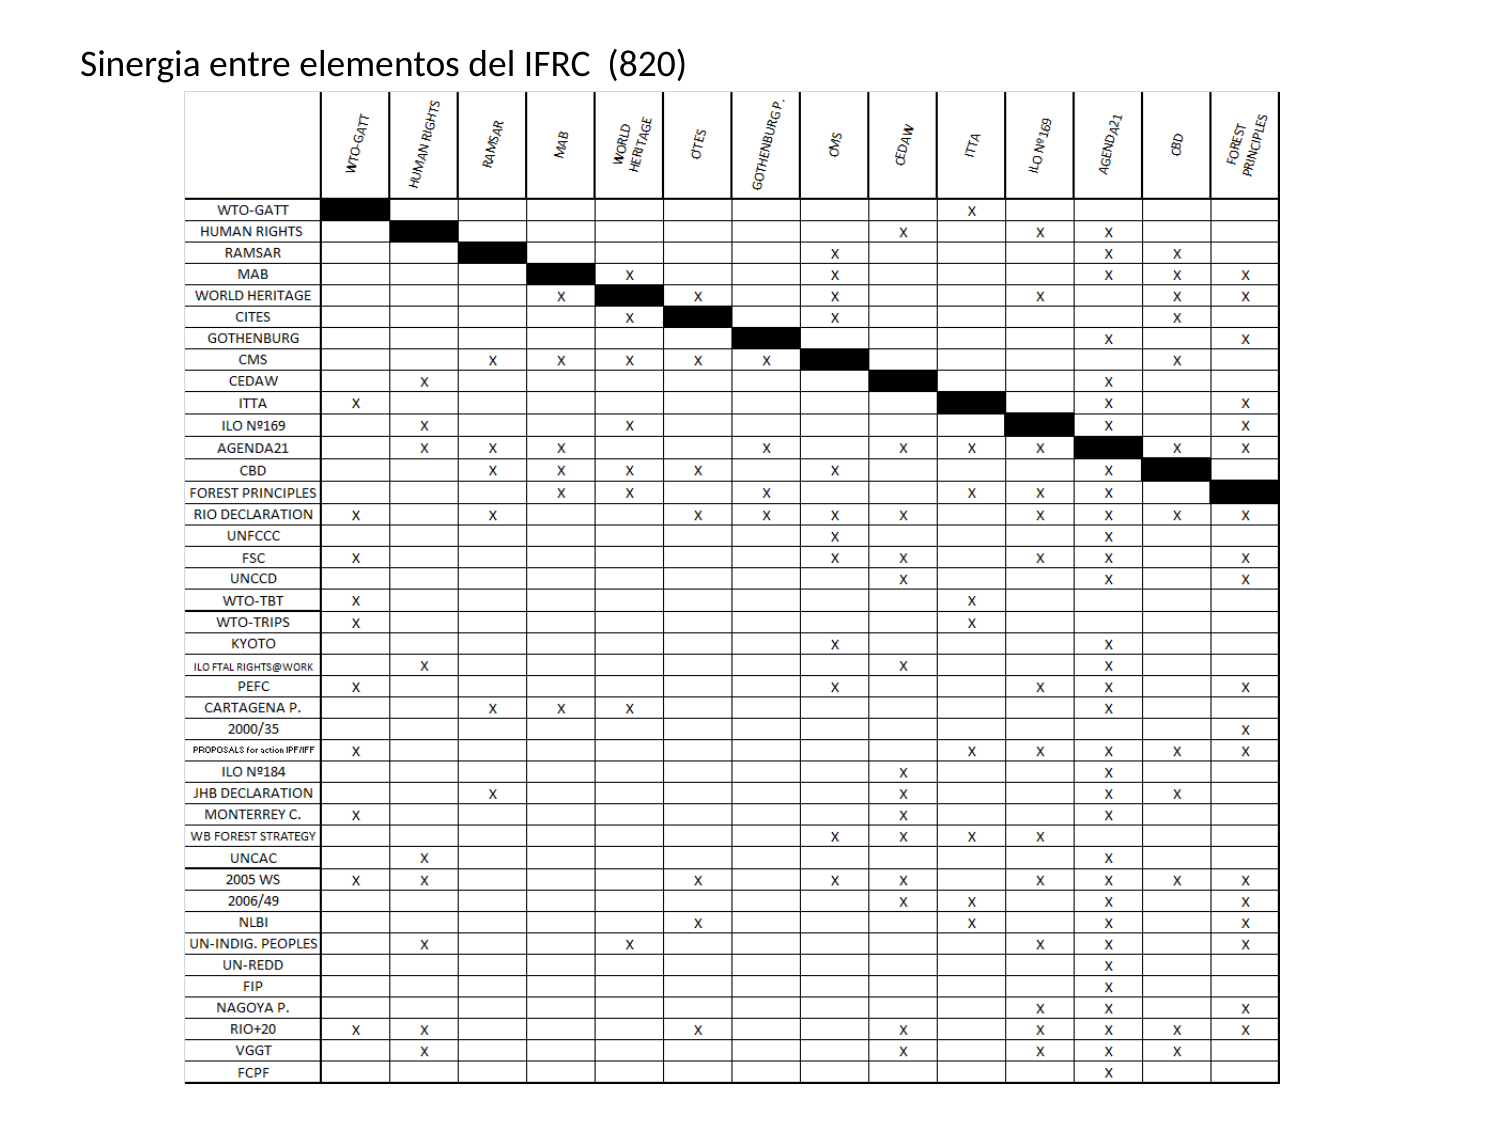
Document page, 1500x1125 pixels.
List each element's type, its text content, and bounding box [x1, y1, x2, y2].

text_box Sinergia entre elementos del IFRC (820) [64, 30, 732, 92]
picture [184, 91, 1280, 1084]
